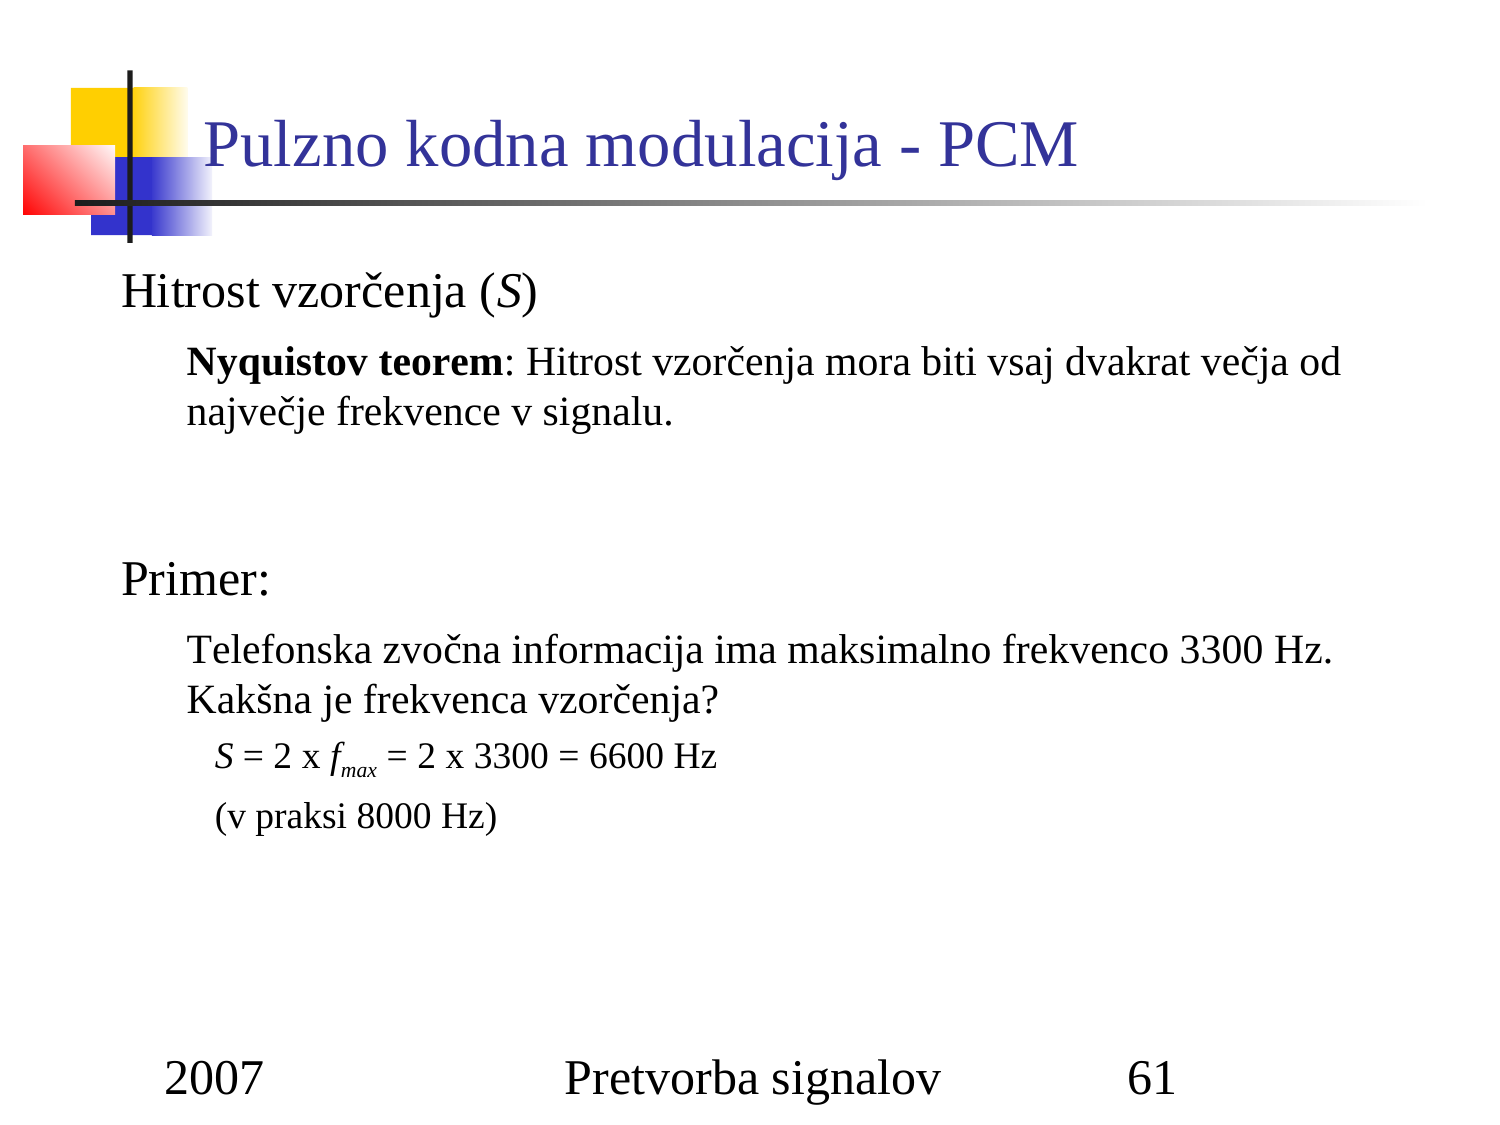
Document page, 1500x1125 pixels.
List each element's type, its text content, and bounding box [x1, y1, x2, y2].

list Hitrost vzorčenja (S) Nyquistov teorem: Hitrost vzorčenja mora biti vsaj dvakrat večja od največje frekvence v signalu. Primer: Telefonska zvočna informacija ima maksimalno frekvenco 3300 Hz. Kakšna je frekvenca vzorčenja? S = 2 x fmax = 2 x 3300 = 6600 Hz (v praksi 8000 Hz) [50, 249, 1469, 1007]
title Pulzno kodna modulacija - PCM [188, 92, 1468, 188]
